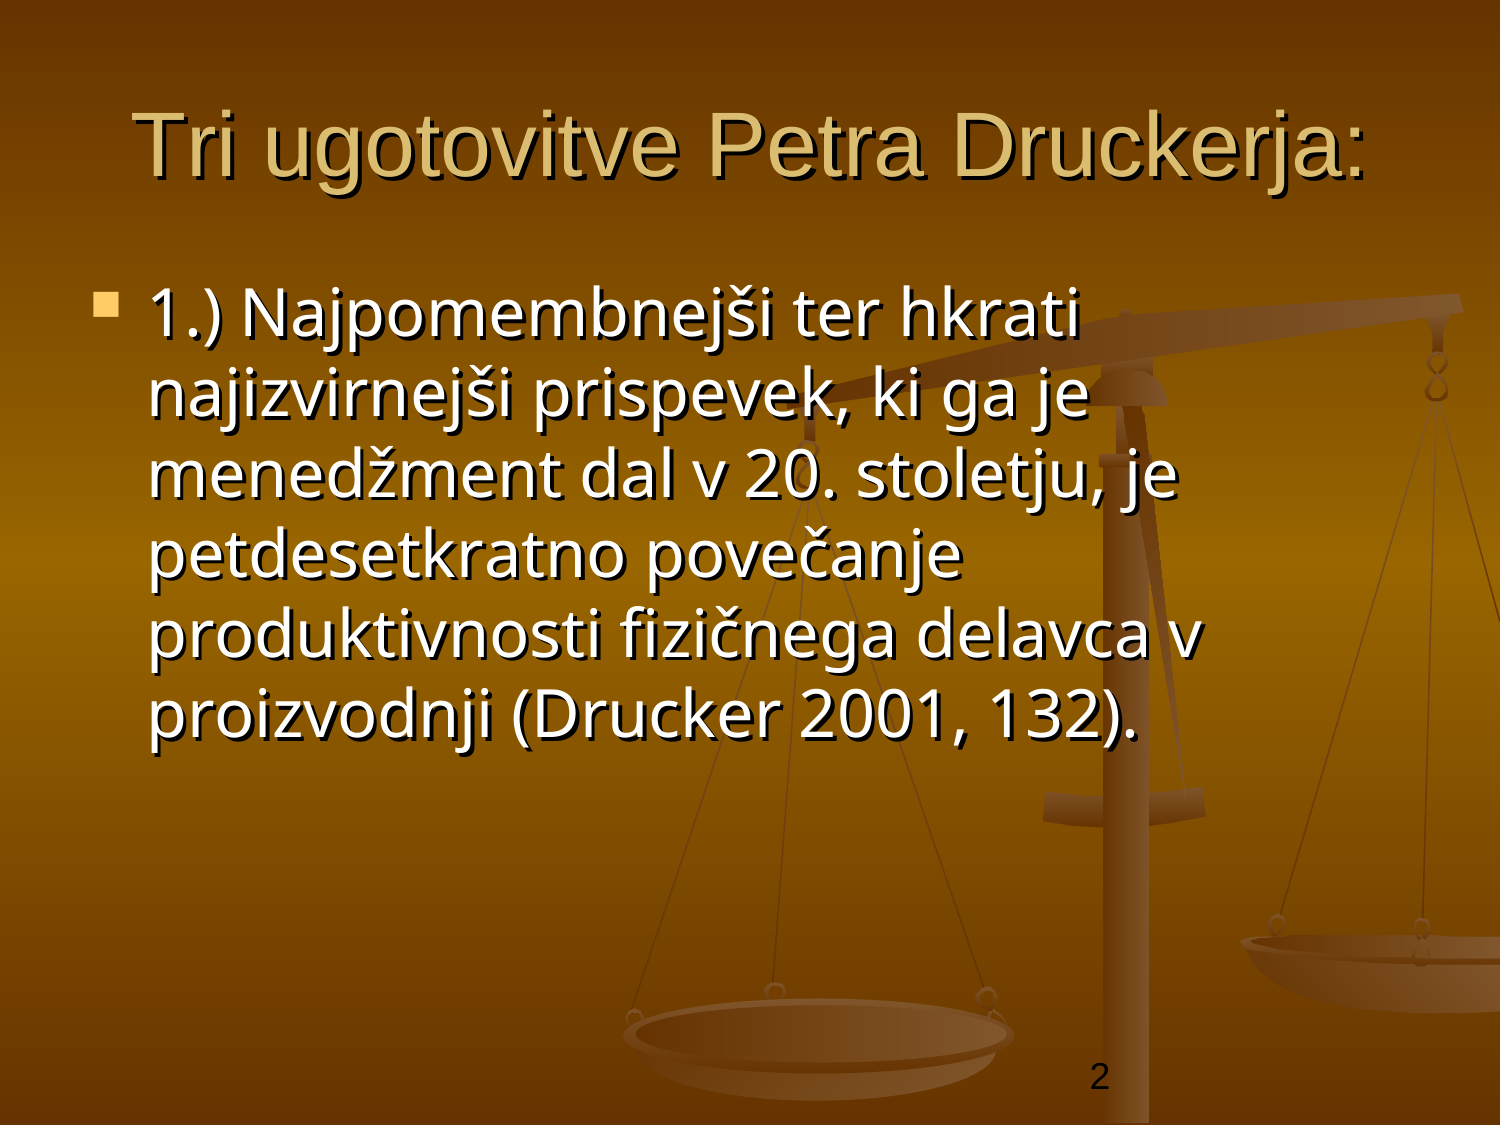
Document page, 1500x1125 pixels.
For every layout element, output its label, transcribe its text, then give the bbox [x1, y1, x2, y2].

list 1.) Najpomembnejši ter hkrati najizvirnejši prispevek, ki ga je menedžment dal v 20. stoletju, je petdesetkratno povečanje produktivnosti fizičnega delavca v proizvodnji (Drucker 2001, 132). [75, 262, 1426, 1006]
title Tri ugotovitve Petra Druckerja: [75, 45, 1426, 234]
